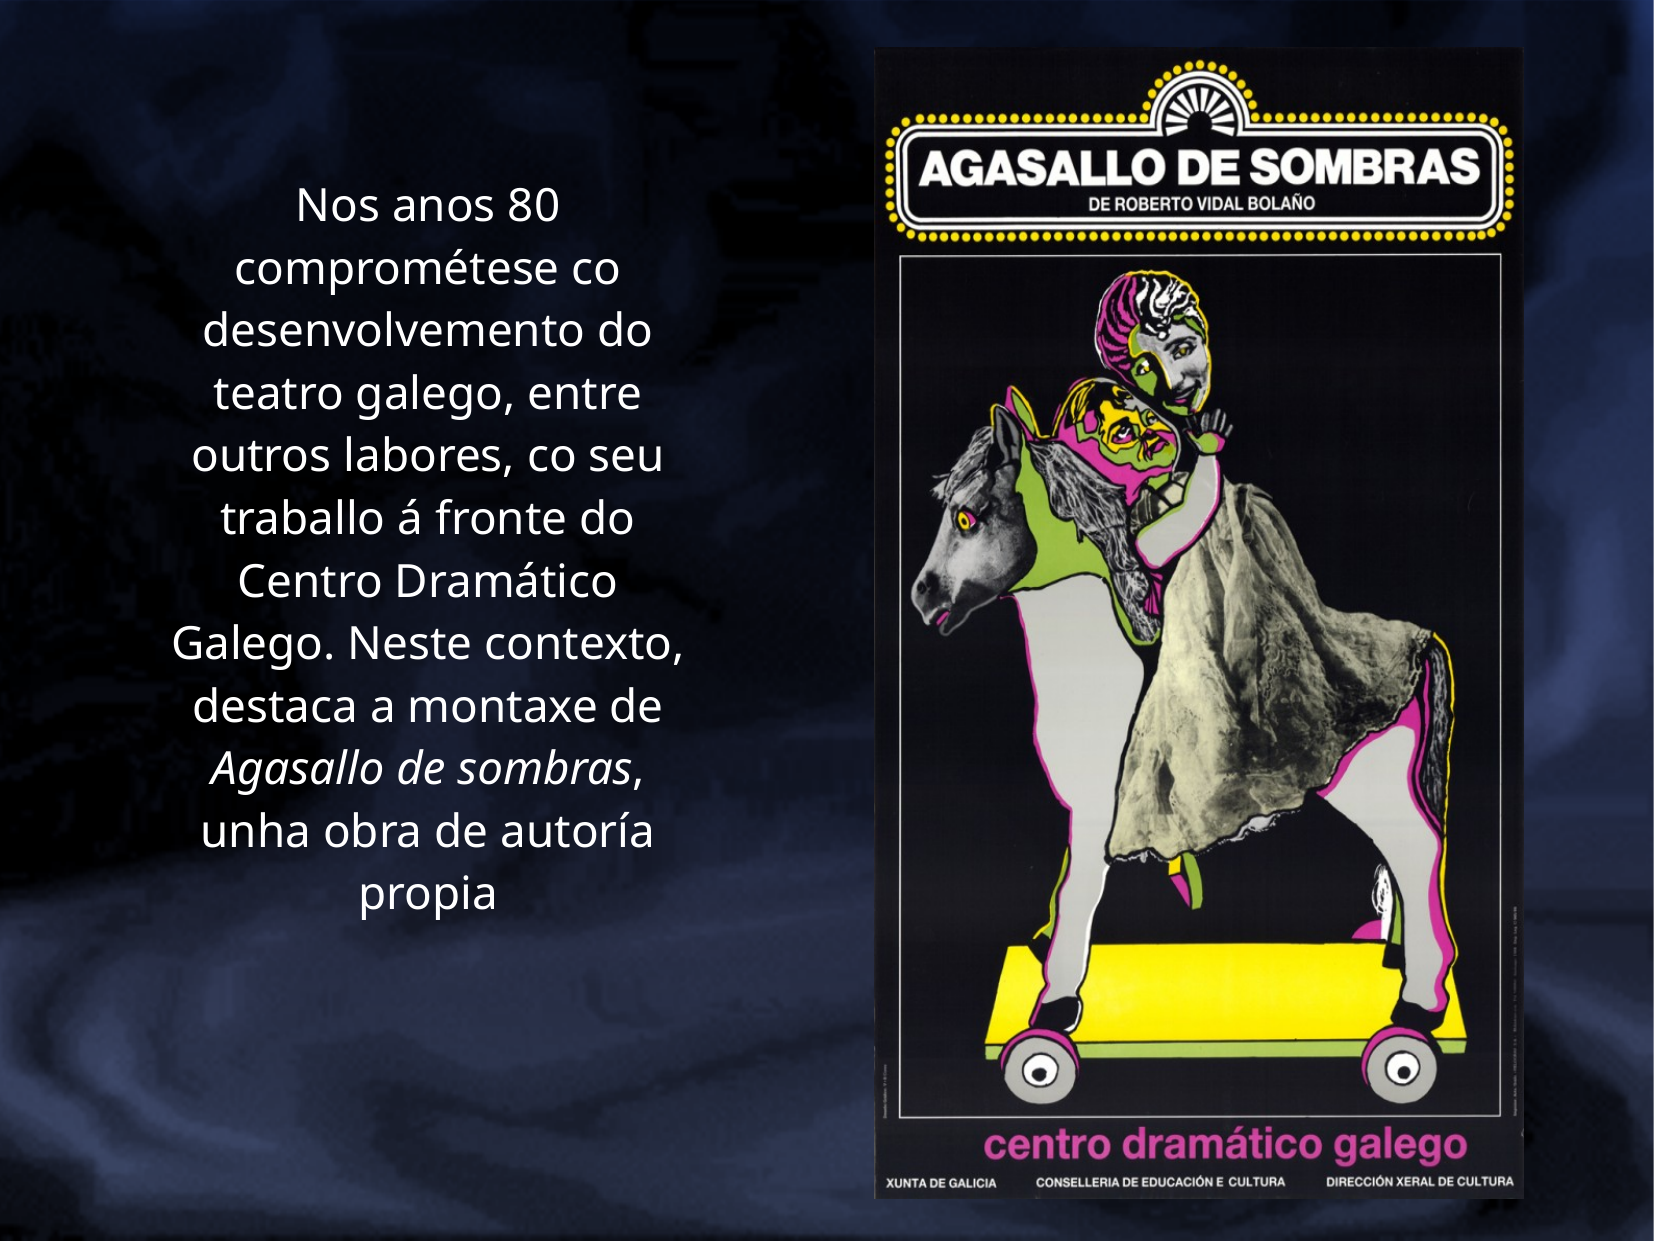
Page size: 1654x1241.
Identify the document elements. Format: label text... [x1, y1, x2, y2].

text_box Nos anos 80 comprométese co desenvolvemento do teatro galego, entre outros labores, co seu traballo á fronte do Centro Dramático Galego. Neste contexto, destaca a montaxe de Agasallo de sombras, unha obra de autoría propia [147, 165, 709, 1019]
picture [0, 0, 1654, 1241]
